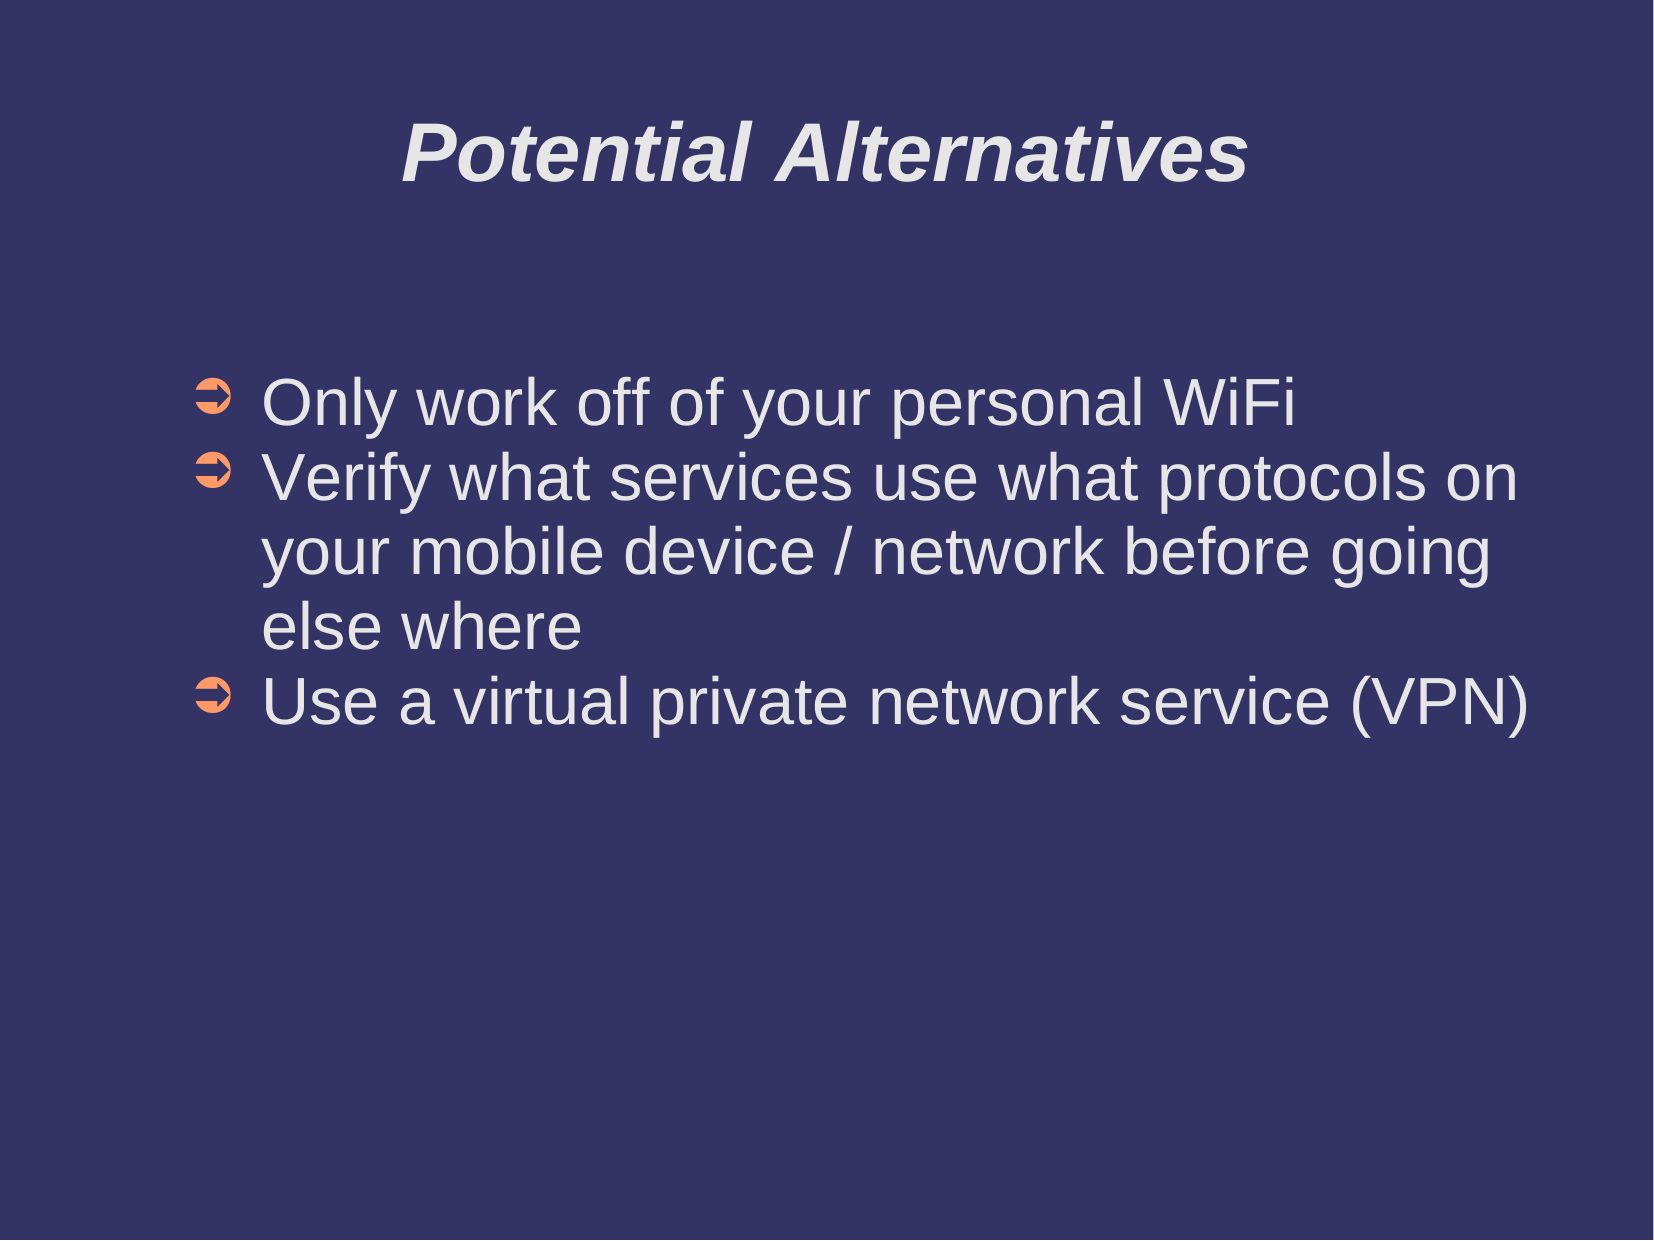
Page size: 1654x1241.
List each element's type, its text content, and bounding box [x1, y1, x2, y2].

title Potential Alternatives [82, 49, 1571, 257]
list Only work off of your personal WiFi Verify what services use what protocols on your mobile device / network before going else where Use a virtual private network service (VPN) [178, 364, 1570, 1147]
